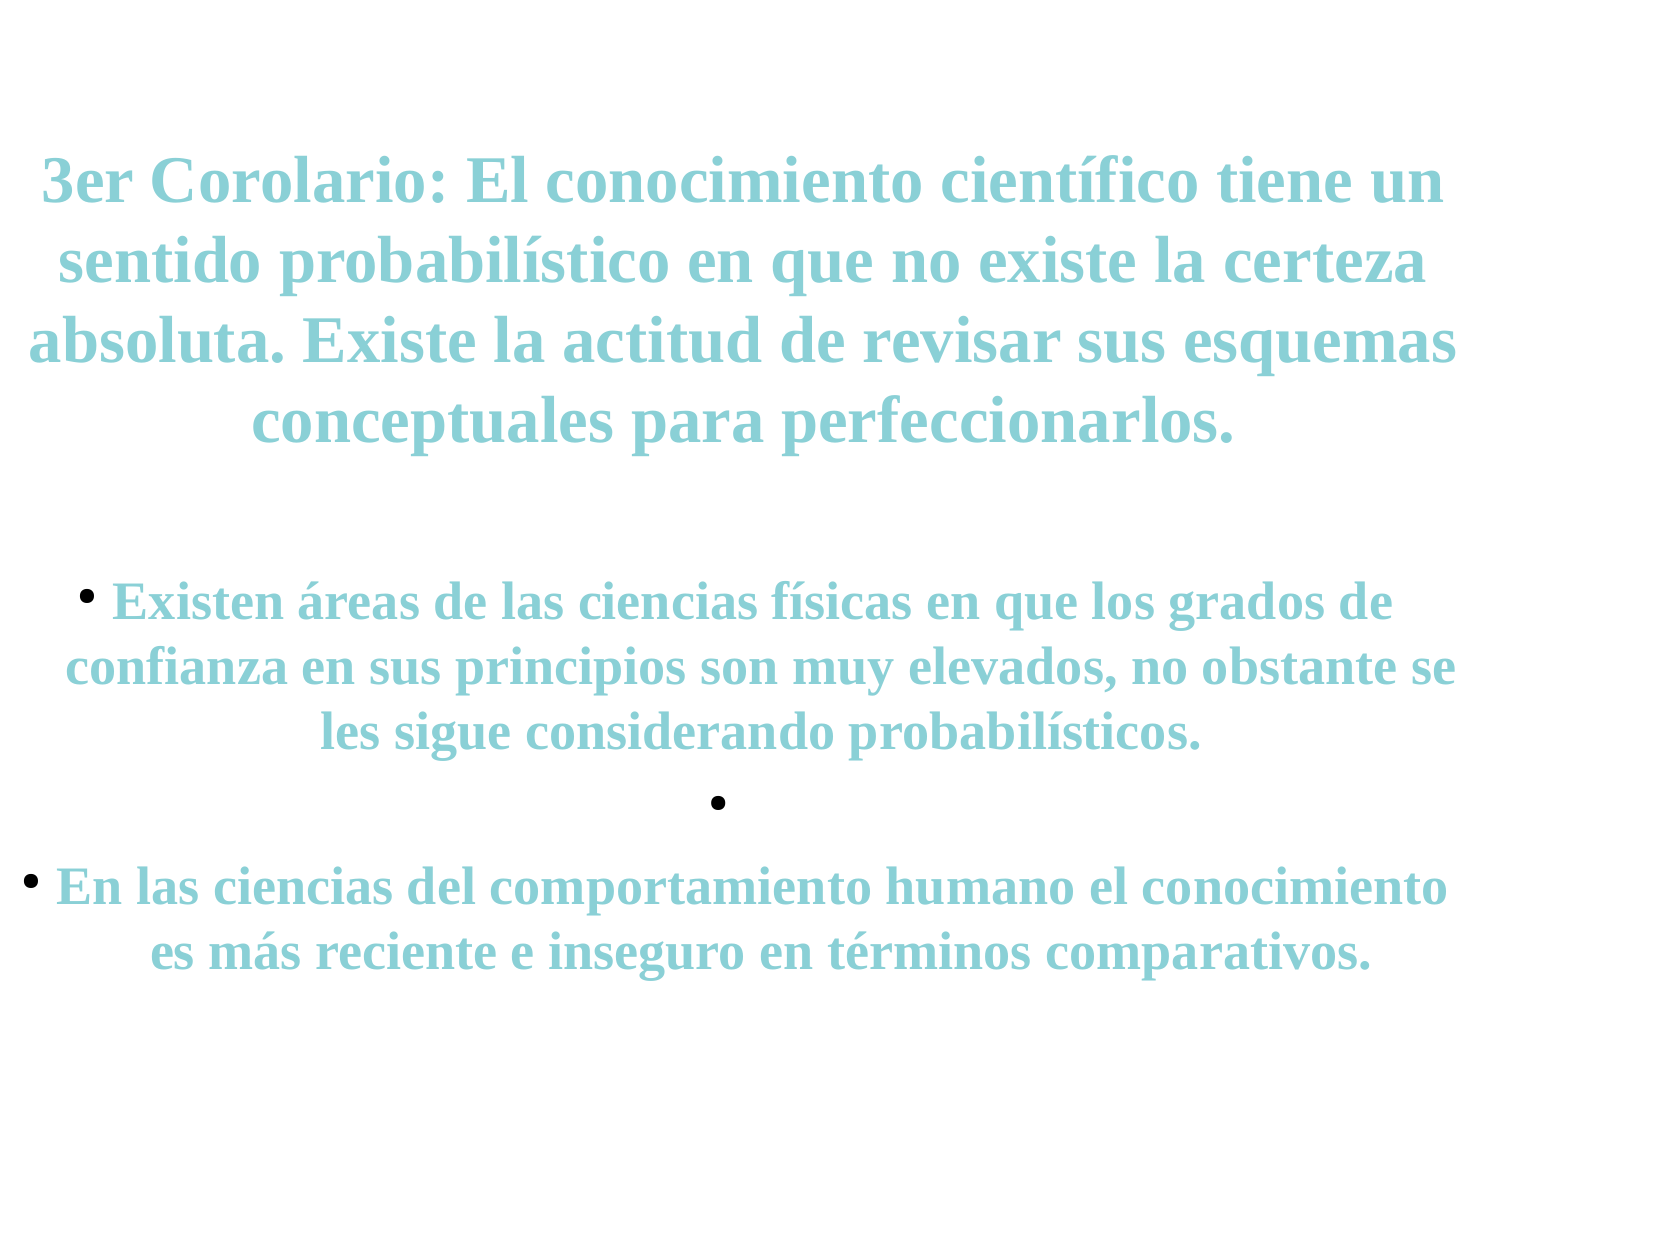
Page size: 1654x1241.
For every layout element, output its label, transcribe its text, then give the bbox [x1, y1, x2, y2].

subtitle 3er Corolario: El conocimiento científico tiene un sentido probabilístico en que no existe la certeza absoluta. Existe la actitud de revisar sus esquemas conceptuales para perfeccionarlos. Existen áreas de las ciencias físicas en que los grados de confianza en sus principios son muy elevados, no obstante se les sigue considerando probabilísticos. En las ciencias del comportamiento humano el conocimiento es más reciente e inseguro en términos comparativos. [0, 88, 1489, 1028]
